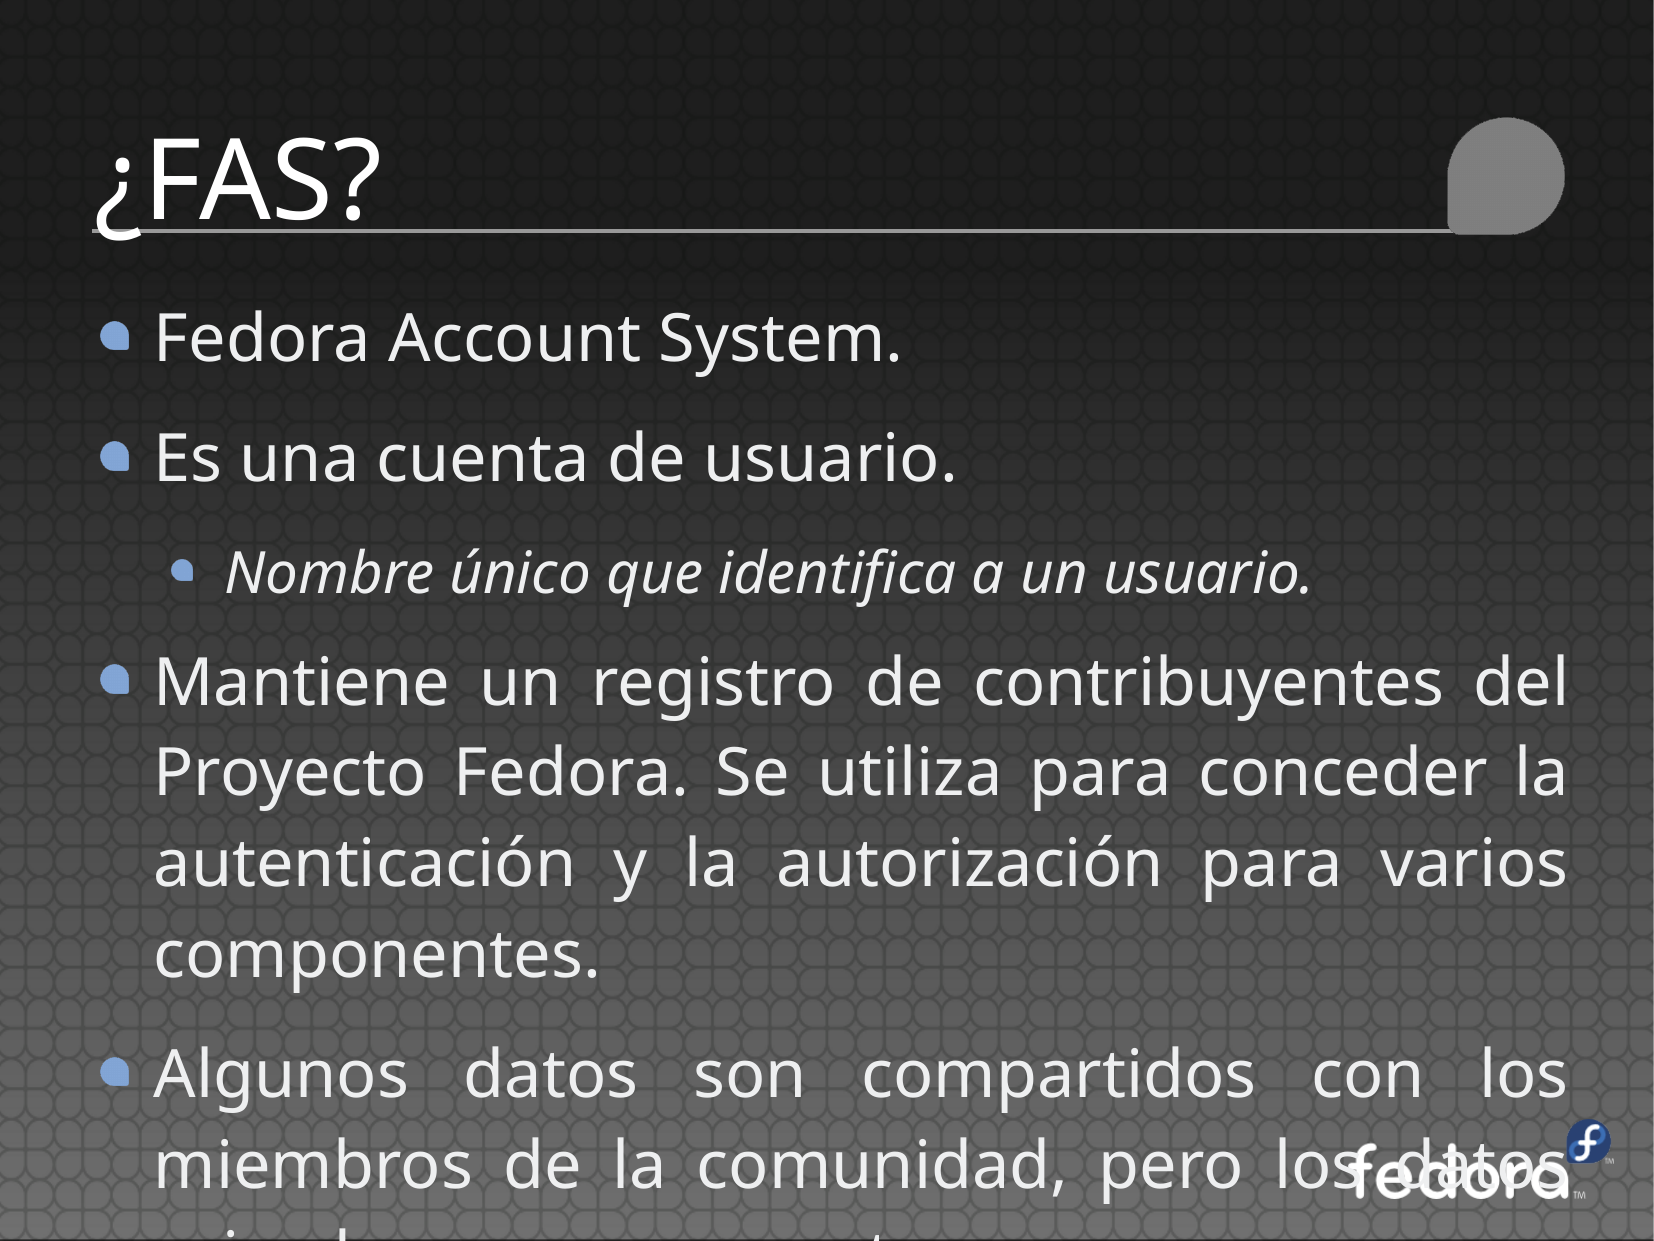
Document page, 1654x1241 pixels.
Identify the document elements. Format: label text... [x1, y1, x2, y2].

picture [0, 0, 1654, 1241]
list Fedora Account System. Es una cuenta de usuario. Nombre único que identifica a un usuario. Mantiene un registro de contribuyentes del Proyecto Fedora. Se utiliza para conceder la autenticación y la autorización para varios componentes. Algunos datos son compartidos con los miembros de la comunidad, pero los datos privados no se comparten. [82, 290, 1571, 1171]
title ¿FAS? [94, 100, 1426, 251]
